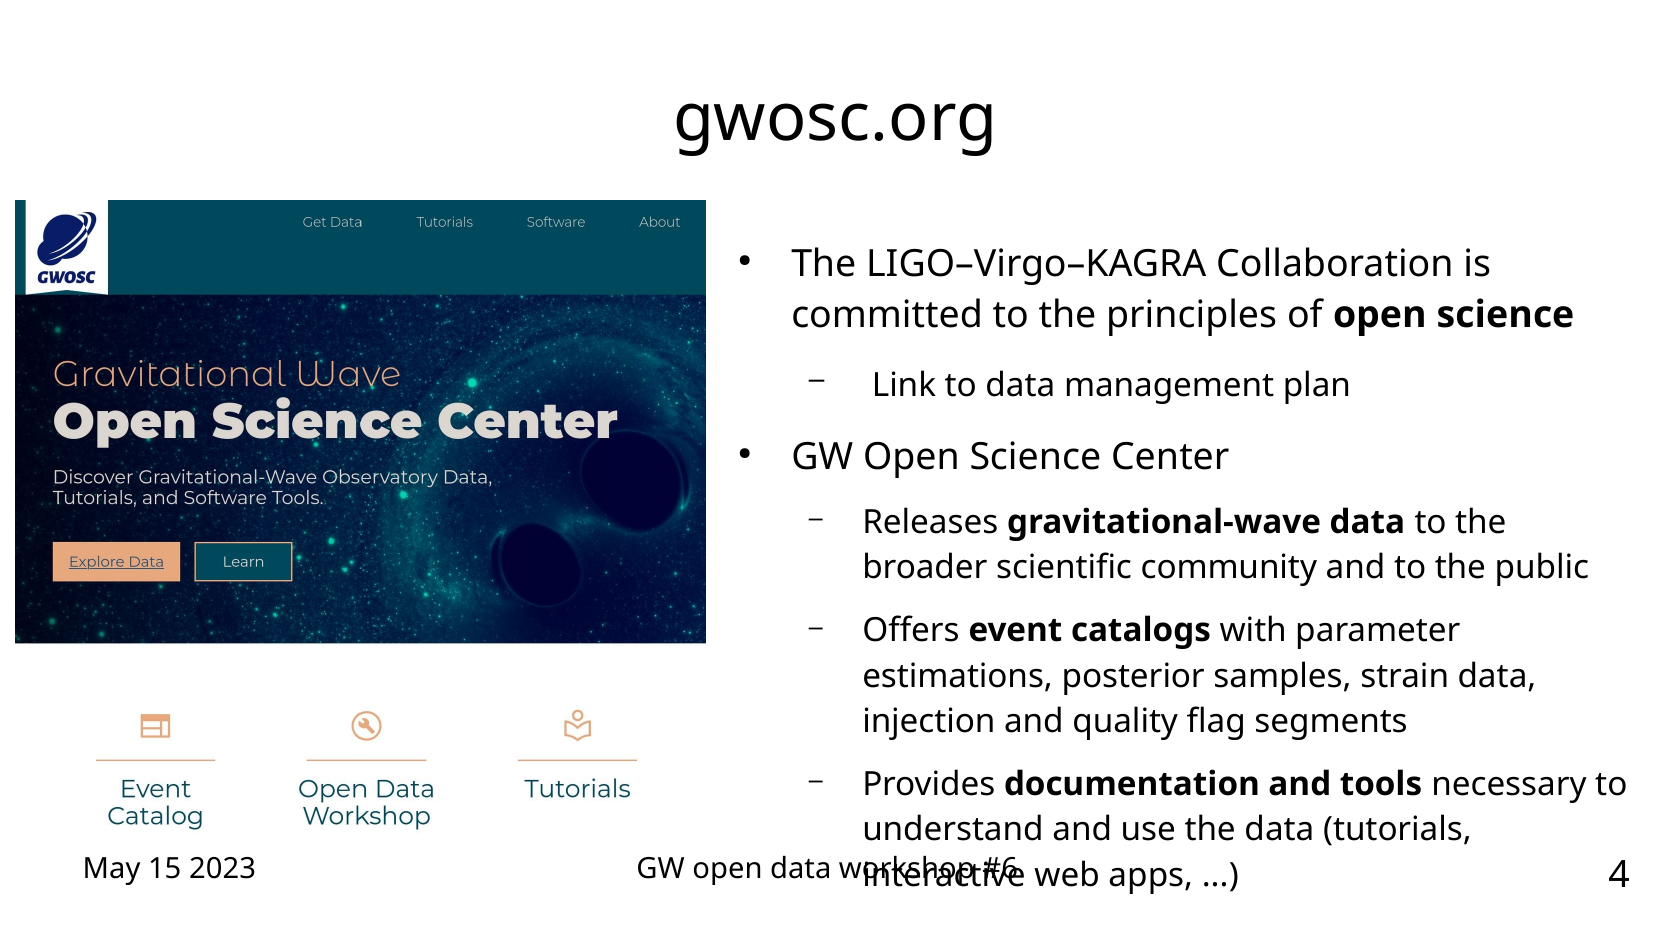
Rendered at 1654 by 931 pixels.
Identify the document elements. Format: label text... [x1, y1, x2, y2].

picture [331, 217, 353, 227]
picture [555, 219, 575, 226]
picture [528, 217, 550, 227]
picture [431, 218, 450, 227]
picture [453, 218, 472, 227]
picture [641, 218, 668, 227]
picture [304, 218, 325, 226]
picture [15, 200, 706, 846]
list The LIGO–Virgo–KAGRA Collaboration is committed to the principles of open science Link to data management plan GW Open Science Center Releases gravitational-wave data to the broader scientific community and to the public Offers event catalogs with parameter estimations, posterior samples, strain data, injection and quality flag segments Provides documentation and tools necessary to understand and use the data (tutorials, interactive web apps, ...) [720, 236, 1629, 657]
title gwosc.org [82, 37, 1571, 193]
